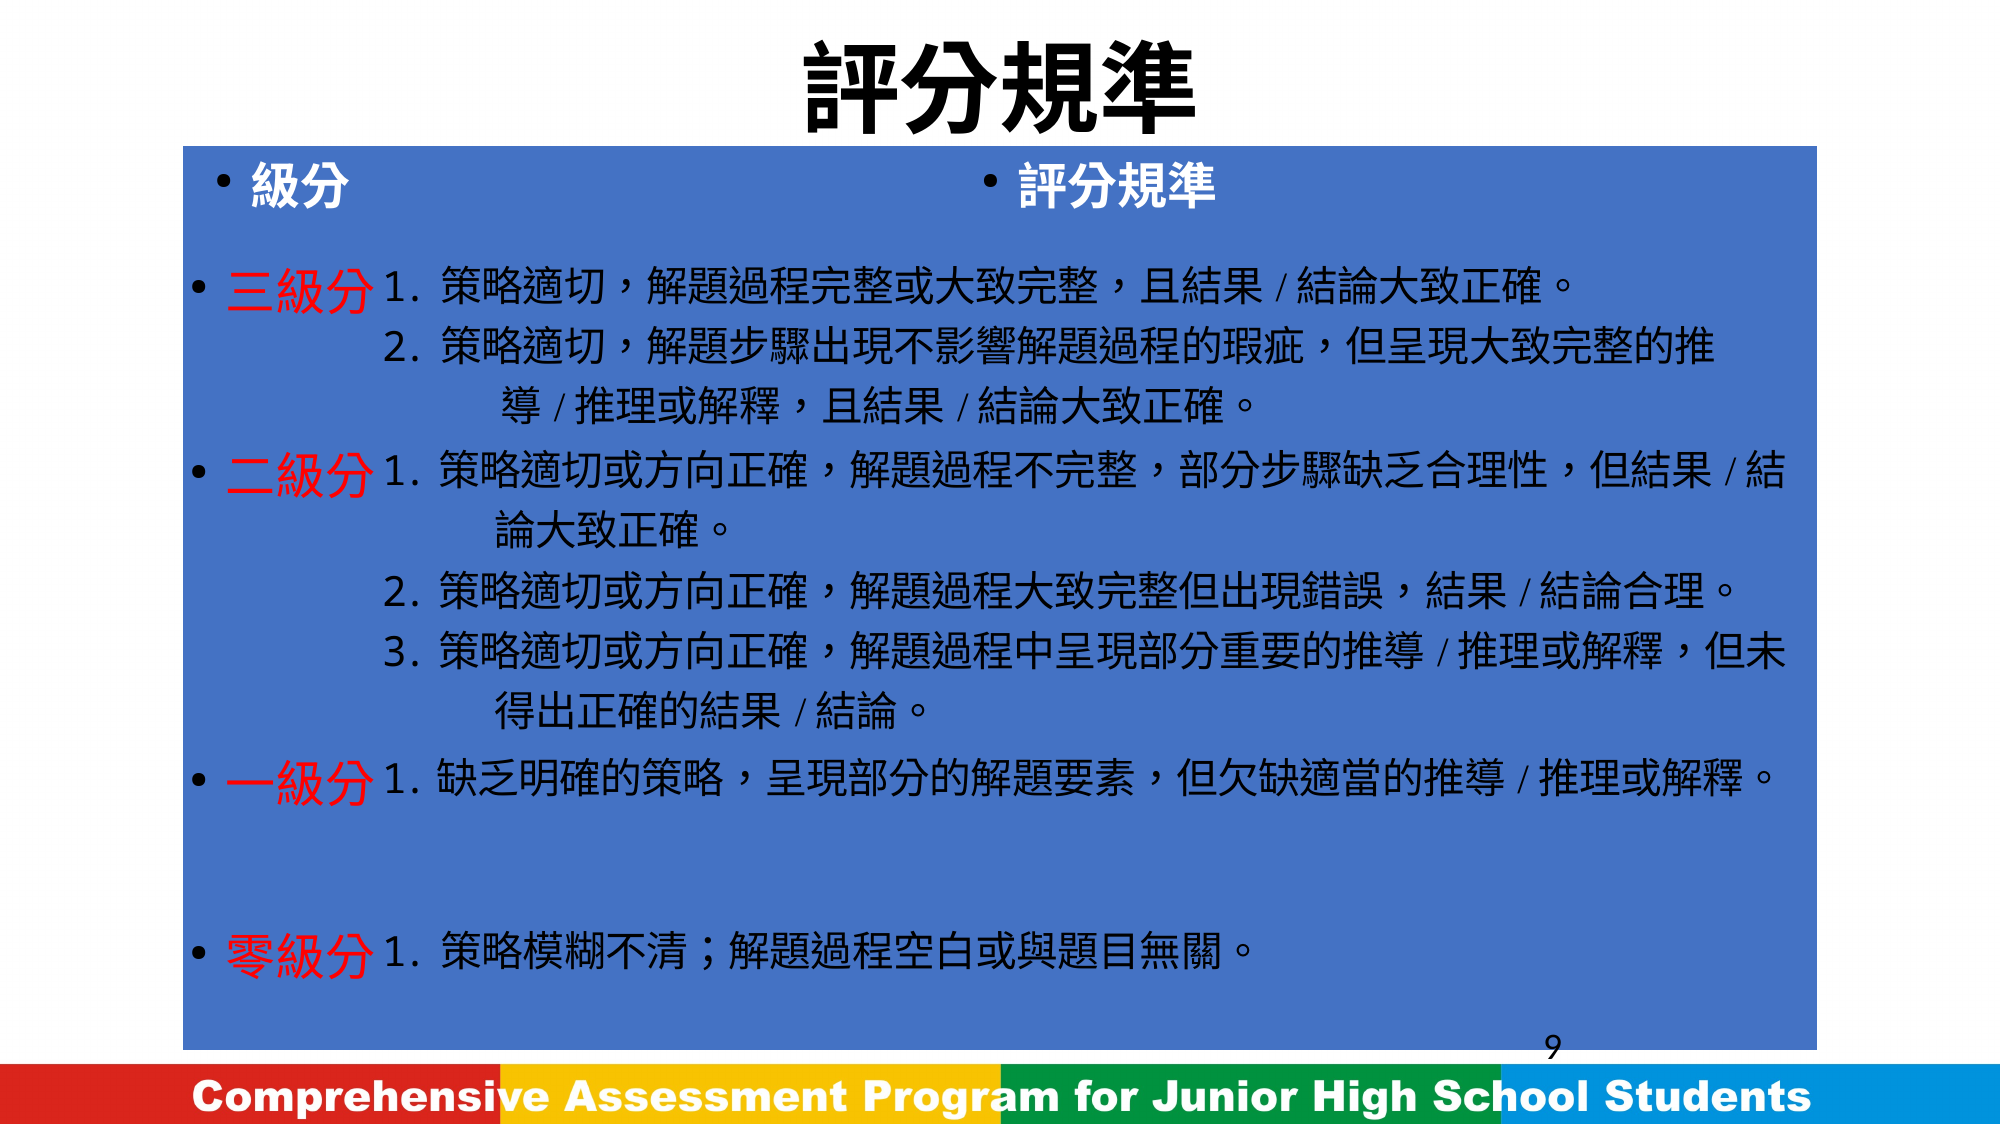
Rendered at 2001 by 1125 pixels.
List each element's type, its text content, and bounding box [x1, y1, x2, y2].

table_cell 策略模糊不清；解題過程空白或與題目無關。 [382, 918, 1817, 1050]
text_box 9 [1528, 1014, 1995, 1075]
table_header 級分 [183, 146, 382, 253]
table_cell 三級分 [183, 253, 382, 437]
table_cell 一級分 [183, 745, 382, 918]
table_cell 缺乏明確的策略，呈現部分的解題要素，但欠缺適當的推導/推理或解釋。 [382, 745, 1817, 918]
table_header 評分規準 [382, 146, 1817, 253]
table_cell 二級分 [183, 437, 382, 745]
title 評分規準 [324, 18, 1675, 141]
table_cell 策略適切，解題過程完整或大致完整，且結果/結論大致正確。 策略適切，解題步驟出現不影響解題過程的瑕疵，但呈現大致完整的推導/推理或解釋，且結果/結論大致正確。 [382, 253, 1817, 437]
table_cell 零級分 [183, 918, 382, 1050]
table_cell 策略適切或方向正確，解題過程不完整，部分步驟缺乏合理性，但結果/結論大致正確。 策略適切或方向正確，解題過程大致完整但出現錯誤，結果/結論合理。 策略適切或方向正確，解題過程中呈現部分重要的推導/推理或解釋，但未得出正確的結果/結論。 [382, 437, 1817, 745]
